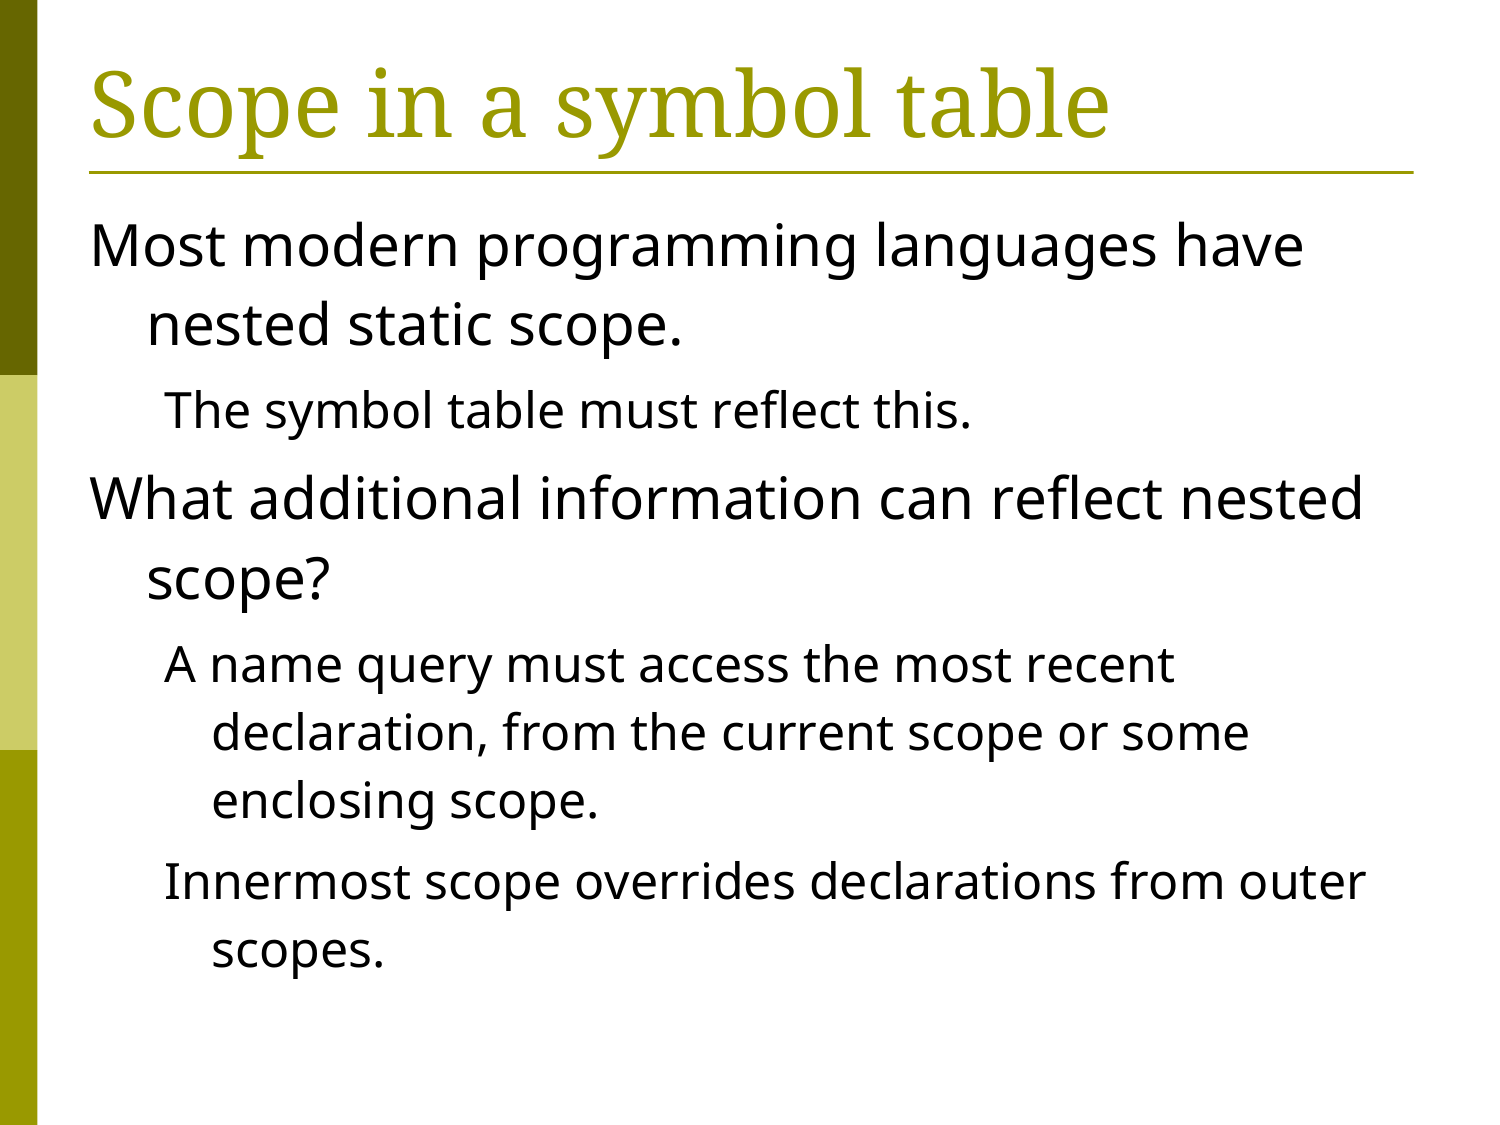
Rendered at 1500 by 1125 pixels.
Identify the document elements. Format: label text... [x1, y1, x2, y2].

list Most modern programming languages have nested static scope. The symbol table must reflect this. What additional information can reflect nested scope? A name query must access the most recent declaration, from the current scope or some enclosing scope. Innermost scope overrides declarations from outer scopes. [75, 196, 1426, 1006]
title Scope in a symbol table [75, 45, 1426, 173]
